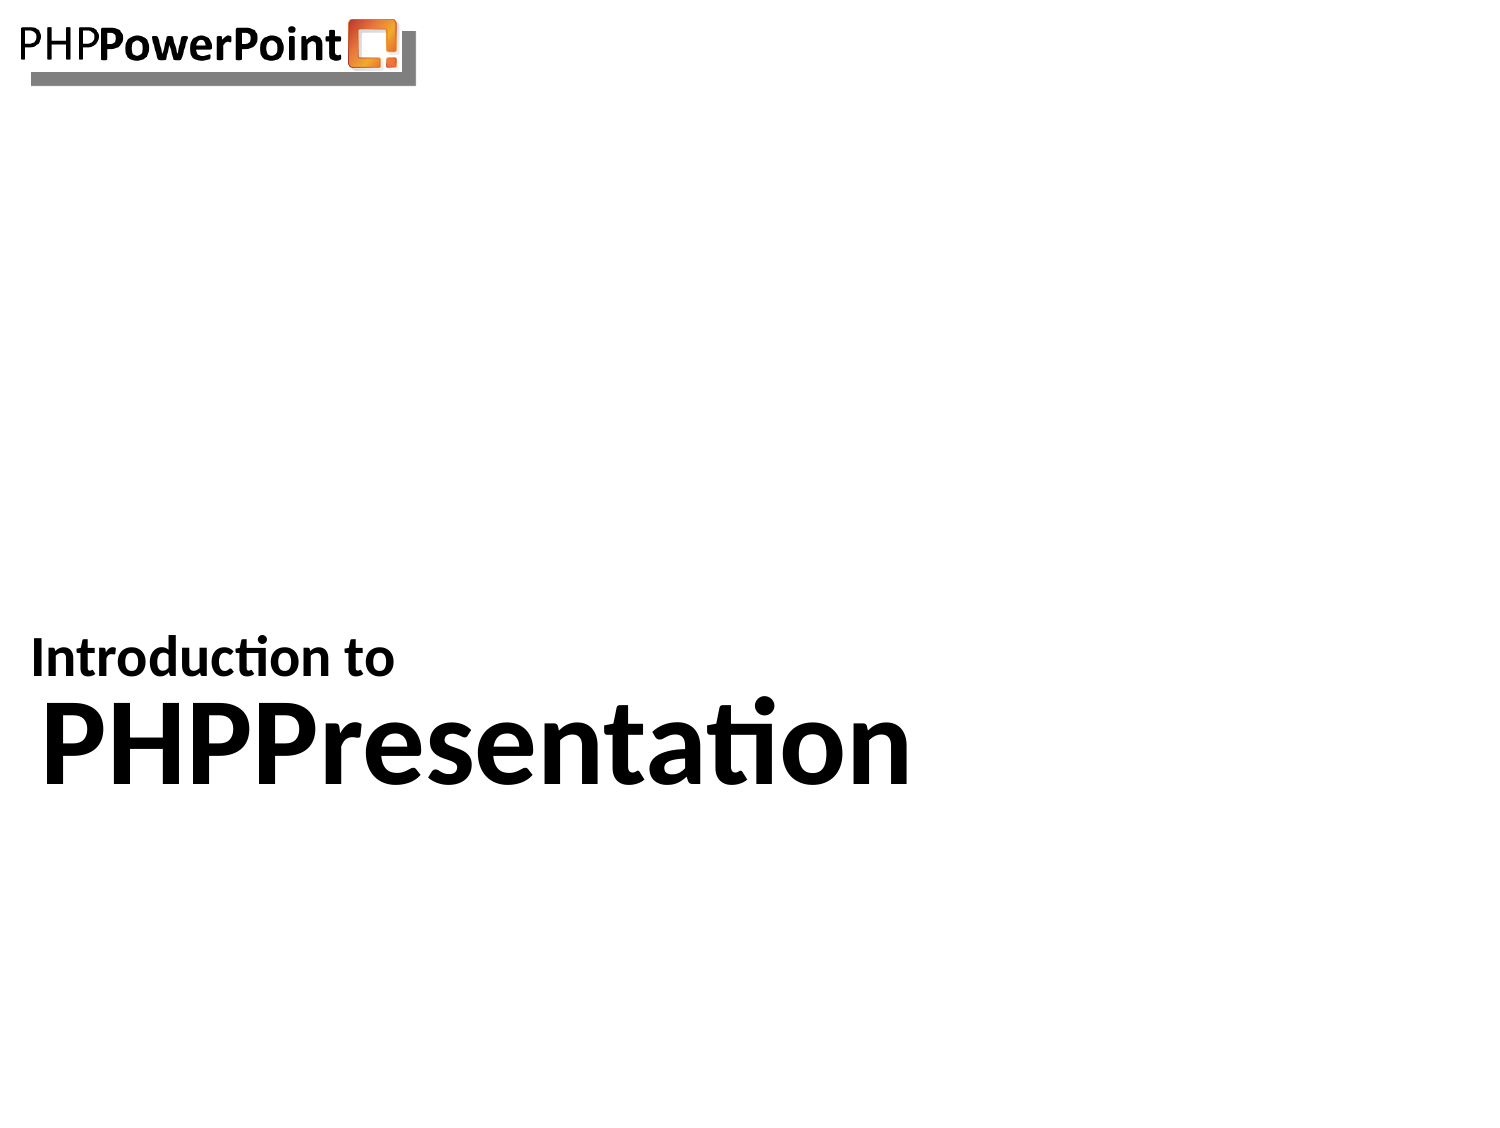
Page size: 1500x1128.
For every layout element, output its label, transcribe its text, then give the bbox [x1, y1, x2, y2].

picture [15, 15, 402, 72]
text_box Introduction to PHPPresentation [15, 624, 954, 938]
